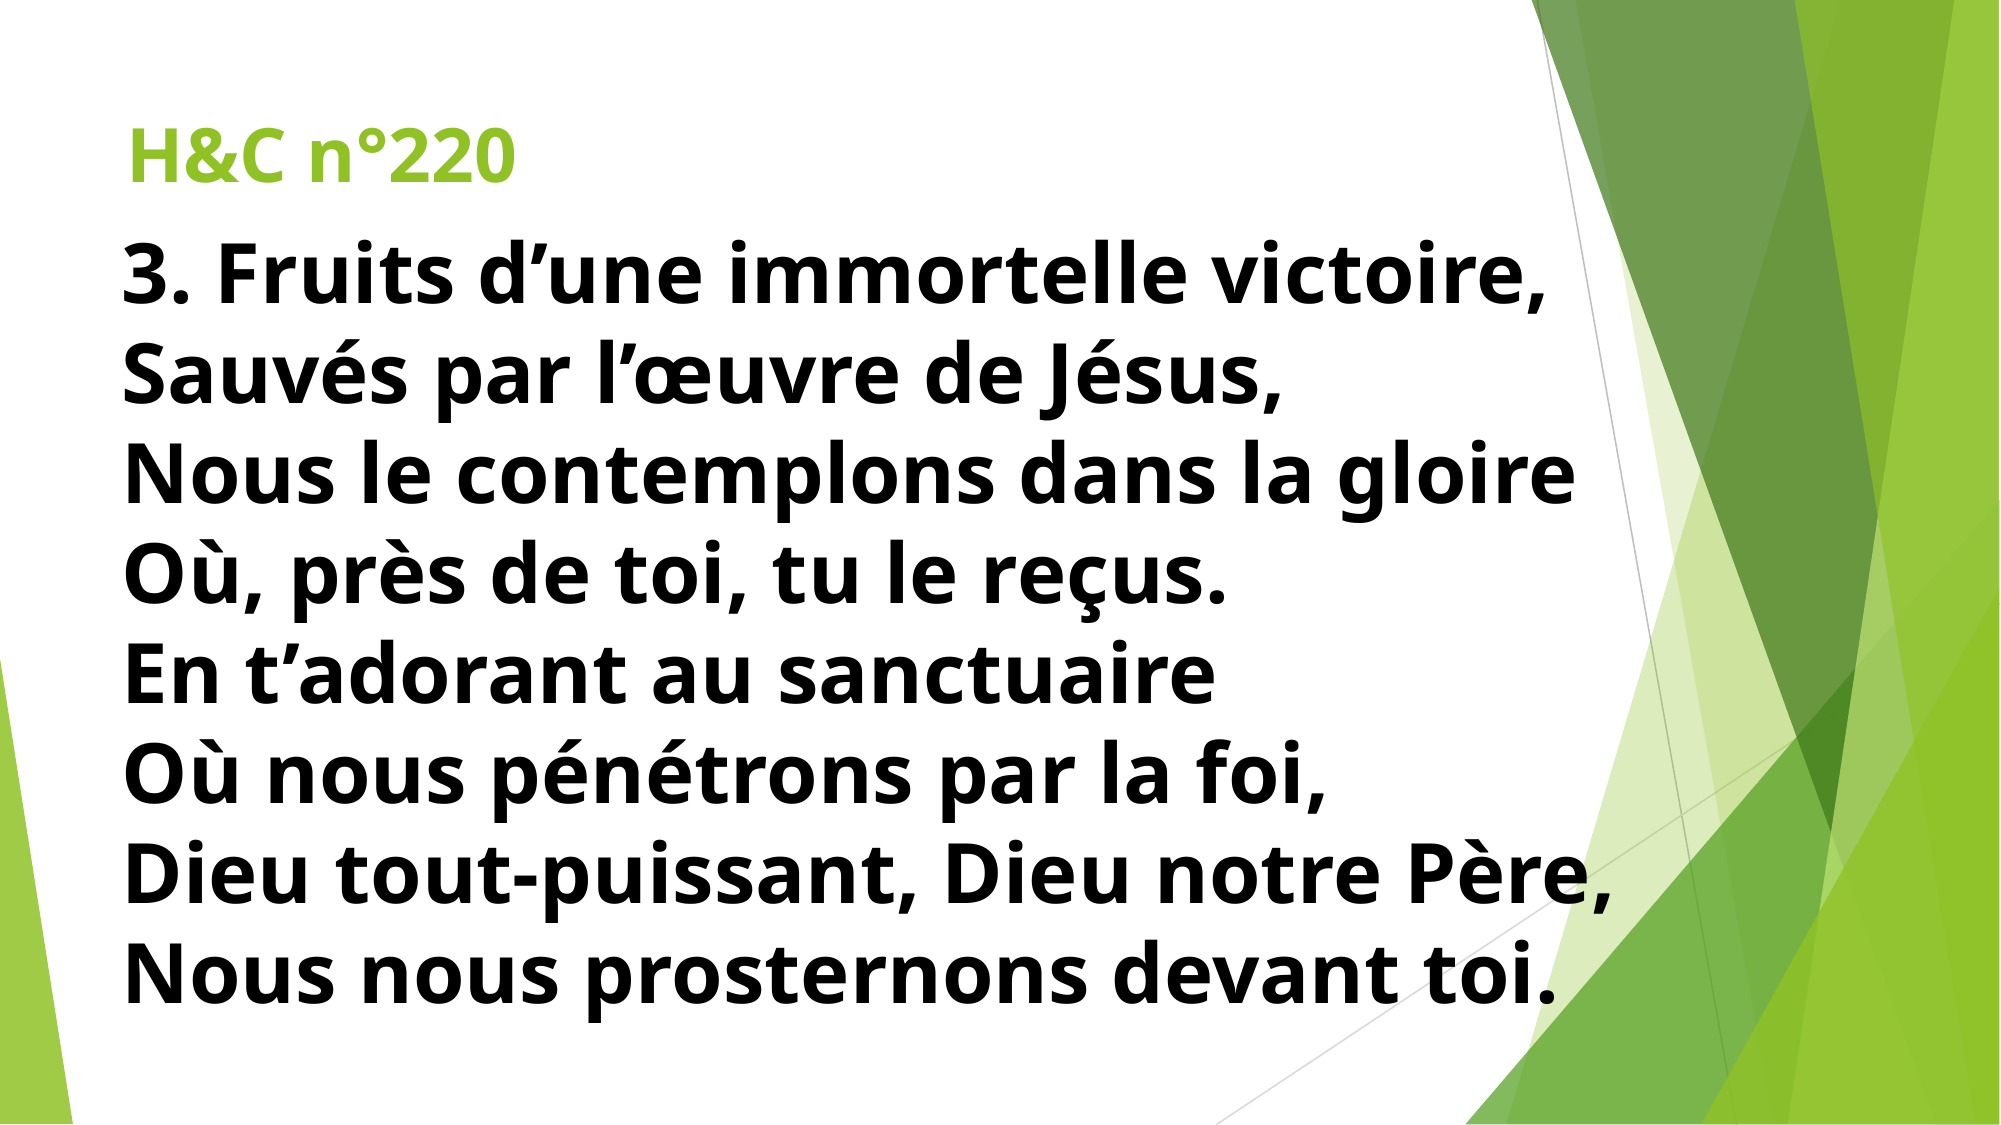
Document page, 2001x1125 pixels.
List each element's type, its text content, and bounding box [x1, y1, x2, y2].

text_box H&C n°220 [111, 99, 1522, 212]
text_box 3. Fruits d’une immortelle victoire, Sauvés par l’œuvre de Jésus, Nous le contemplons dans la gloire Où, près de toi, tu le reçus. En t’adorant au sanctuaire Où nous pénétrons par la foi, Dieu tout-puissant, Dieu notre Père, Nous nous prosternons devant toi. [106, 212, 1949, 1063]
